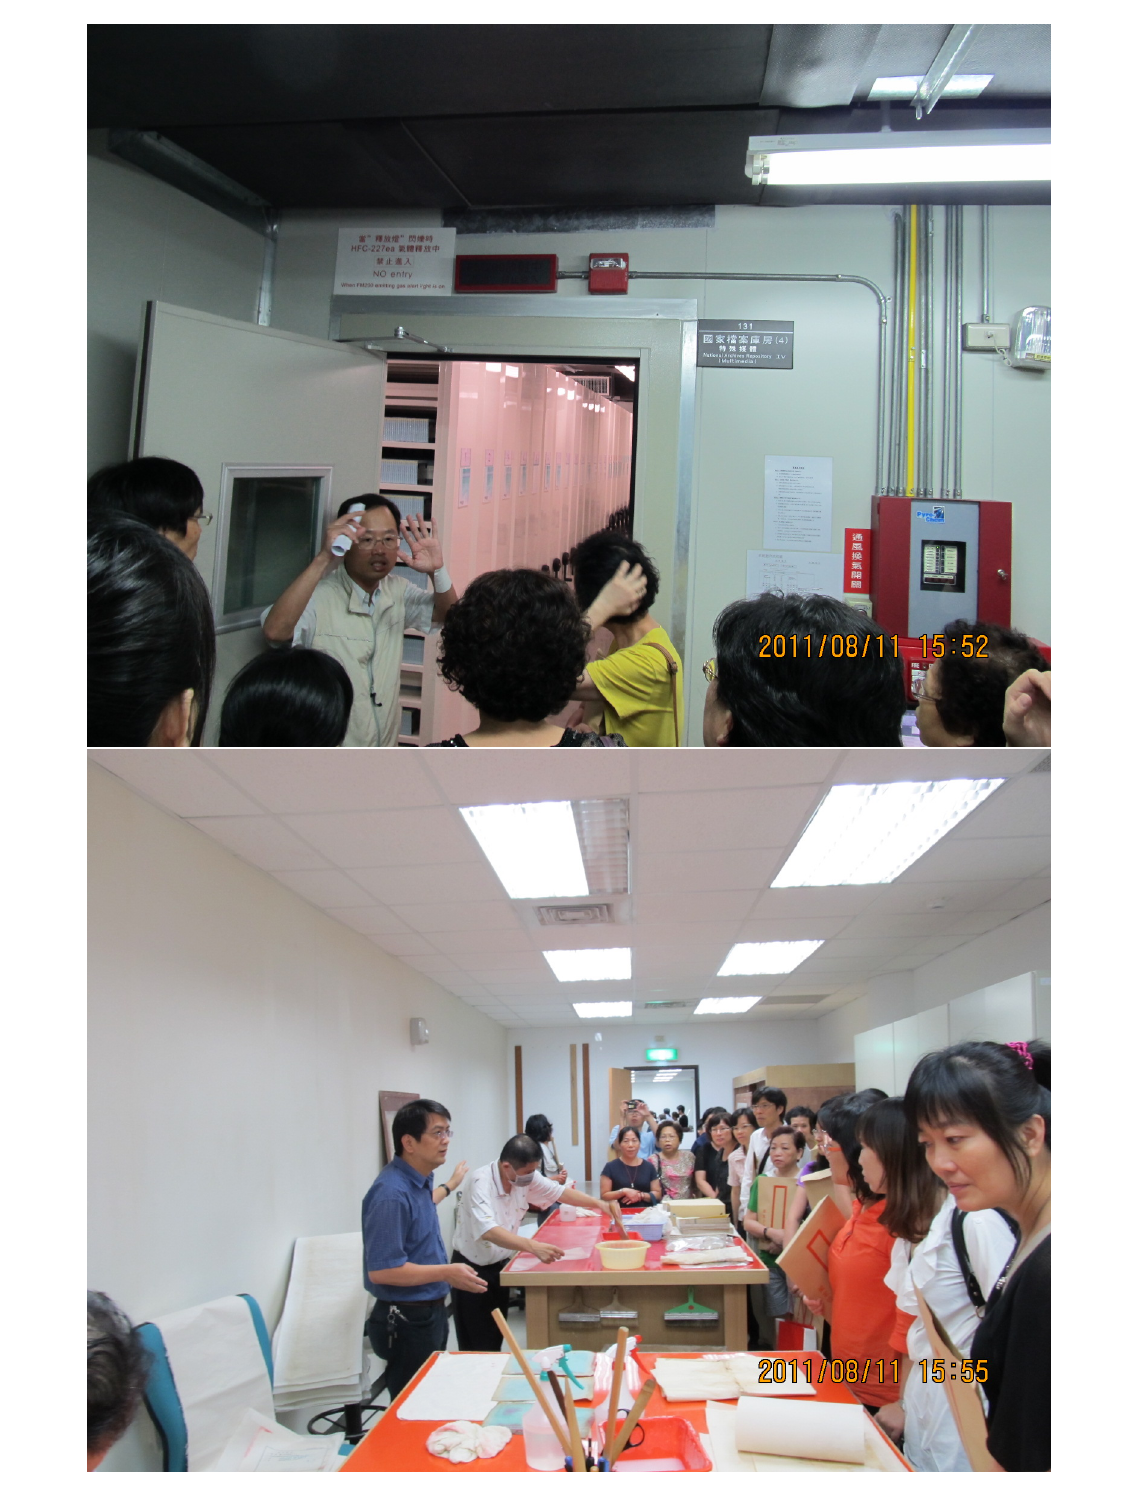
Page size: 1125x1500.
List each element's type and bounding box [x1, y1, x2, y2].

picture [87, 749, 1051, 1472]
picture [87, 24, 1051, 747]
